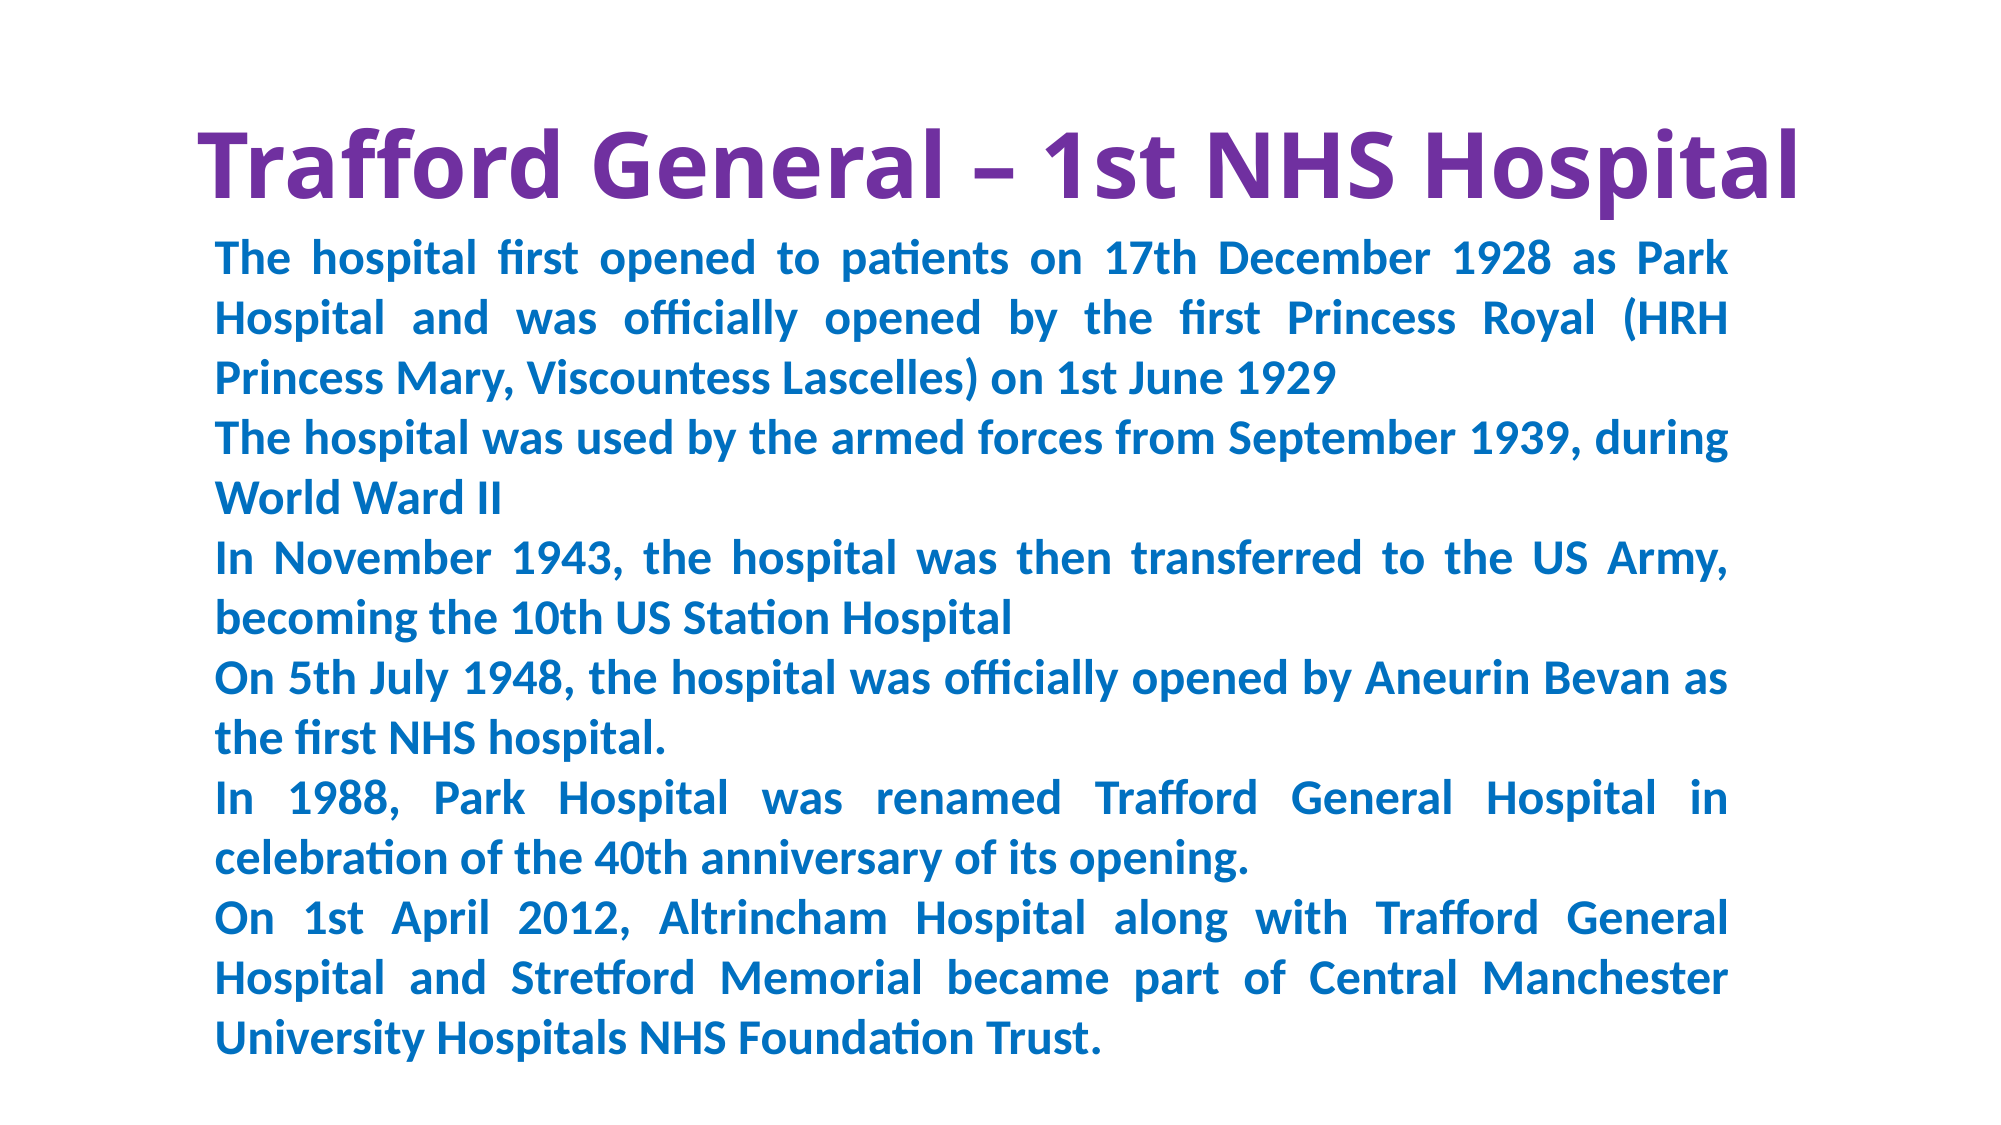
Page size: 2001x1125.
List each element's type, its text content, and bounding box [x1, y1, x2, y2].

text_box The hospital first opened to patients on 17th December 1928 as Park Hospital and was officially opened by the first Princess Royal (HRH Princess Mary, Viscountess Lascelles) on 1st June 1929 The hospital was used by the armed forces from September 1939, during World Ward II In November 1943, the hospital was then transferred to the US Army, becoming the 10th US Station Hospital On 5th July 1948, the hospital was officially opened by Aneurin Bevan as the first NHS hospital. In 1988, Park Hospital was renamed Trafford General Hospital in celebration of the 40th anniversary of its opening. On 1st April 2012, Altrincham Hospital along with Trafford General Hospital and Stretford Memorial became part of Central Manchester University Hospitals NHS Foundation Trust. [199, 217, 1776, 1081]
title Trafford General – 1st NHS Hospital [137, 59, 1863, 278]
